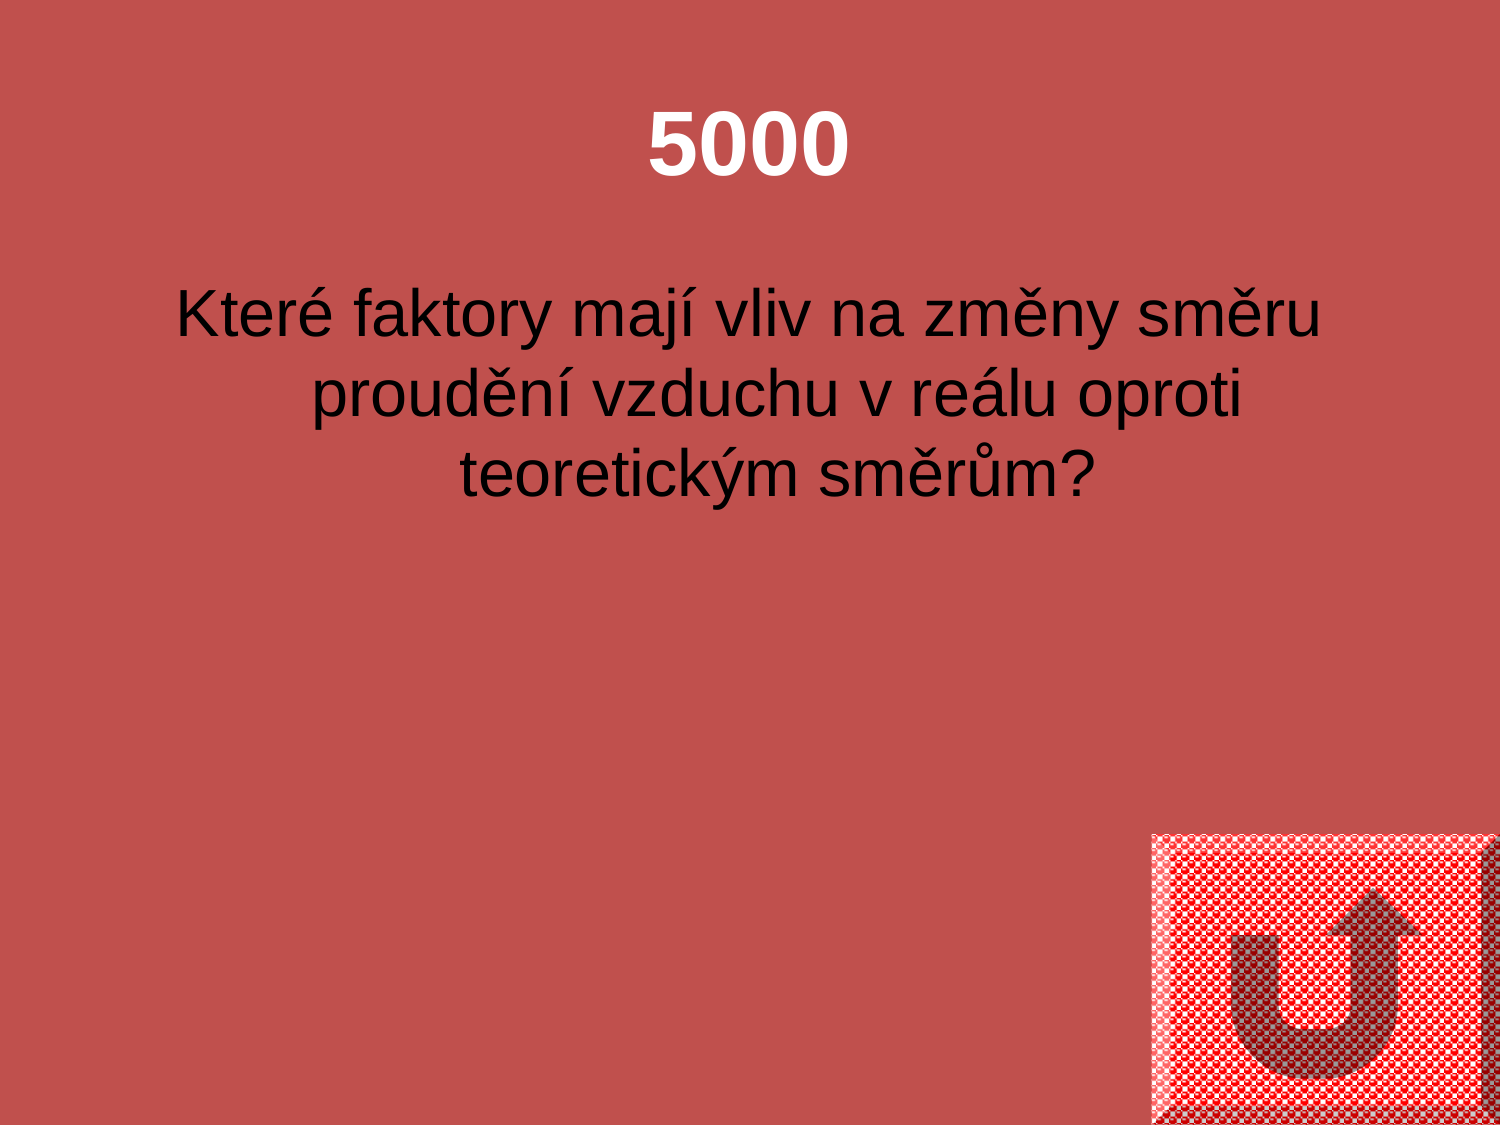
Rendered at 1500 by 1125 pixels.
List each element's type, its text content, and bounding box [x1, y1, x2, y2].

list Které faktory mají vliv na změny směru proudění vzduchu v reálu oproti teoretickým směrům? [75, 262, 1426, 1006]
title 5000 [75, 45, 1426, 233]
text_box [1153, 834, 1500, 1125]
